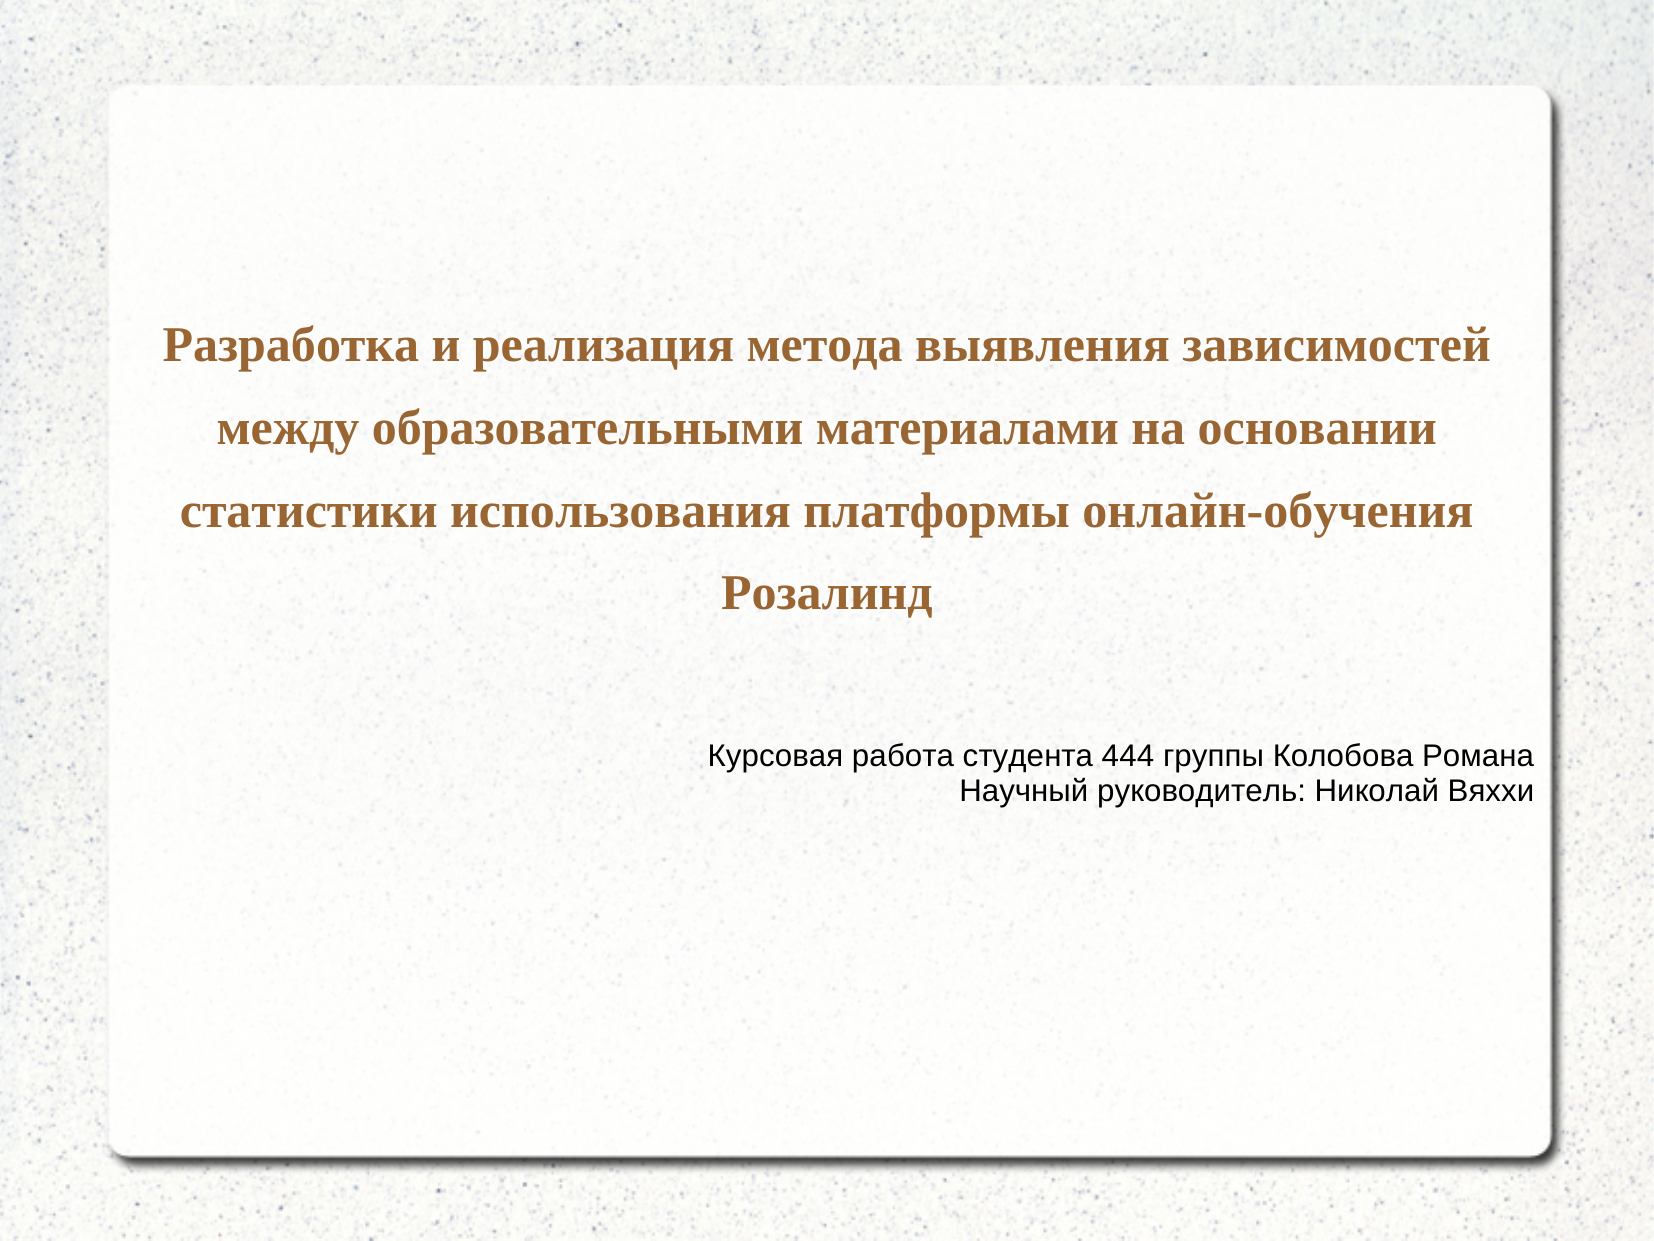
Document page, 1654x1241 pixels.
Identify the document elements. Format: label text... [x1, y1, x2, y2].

subtitle Разработка и реализация метода выявления зависимостей между образовательными материалами на основании статистики использования платформы онлайн-обучения Розалинд Курсовая работа студента 444 группы Колобова Романа Научный руководитель: Николай Вяххи [118, 96, 1536, 1056]
picture [0, 0, 1654, 1241]
